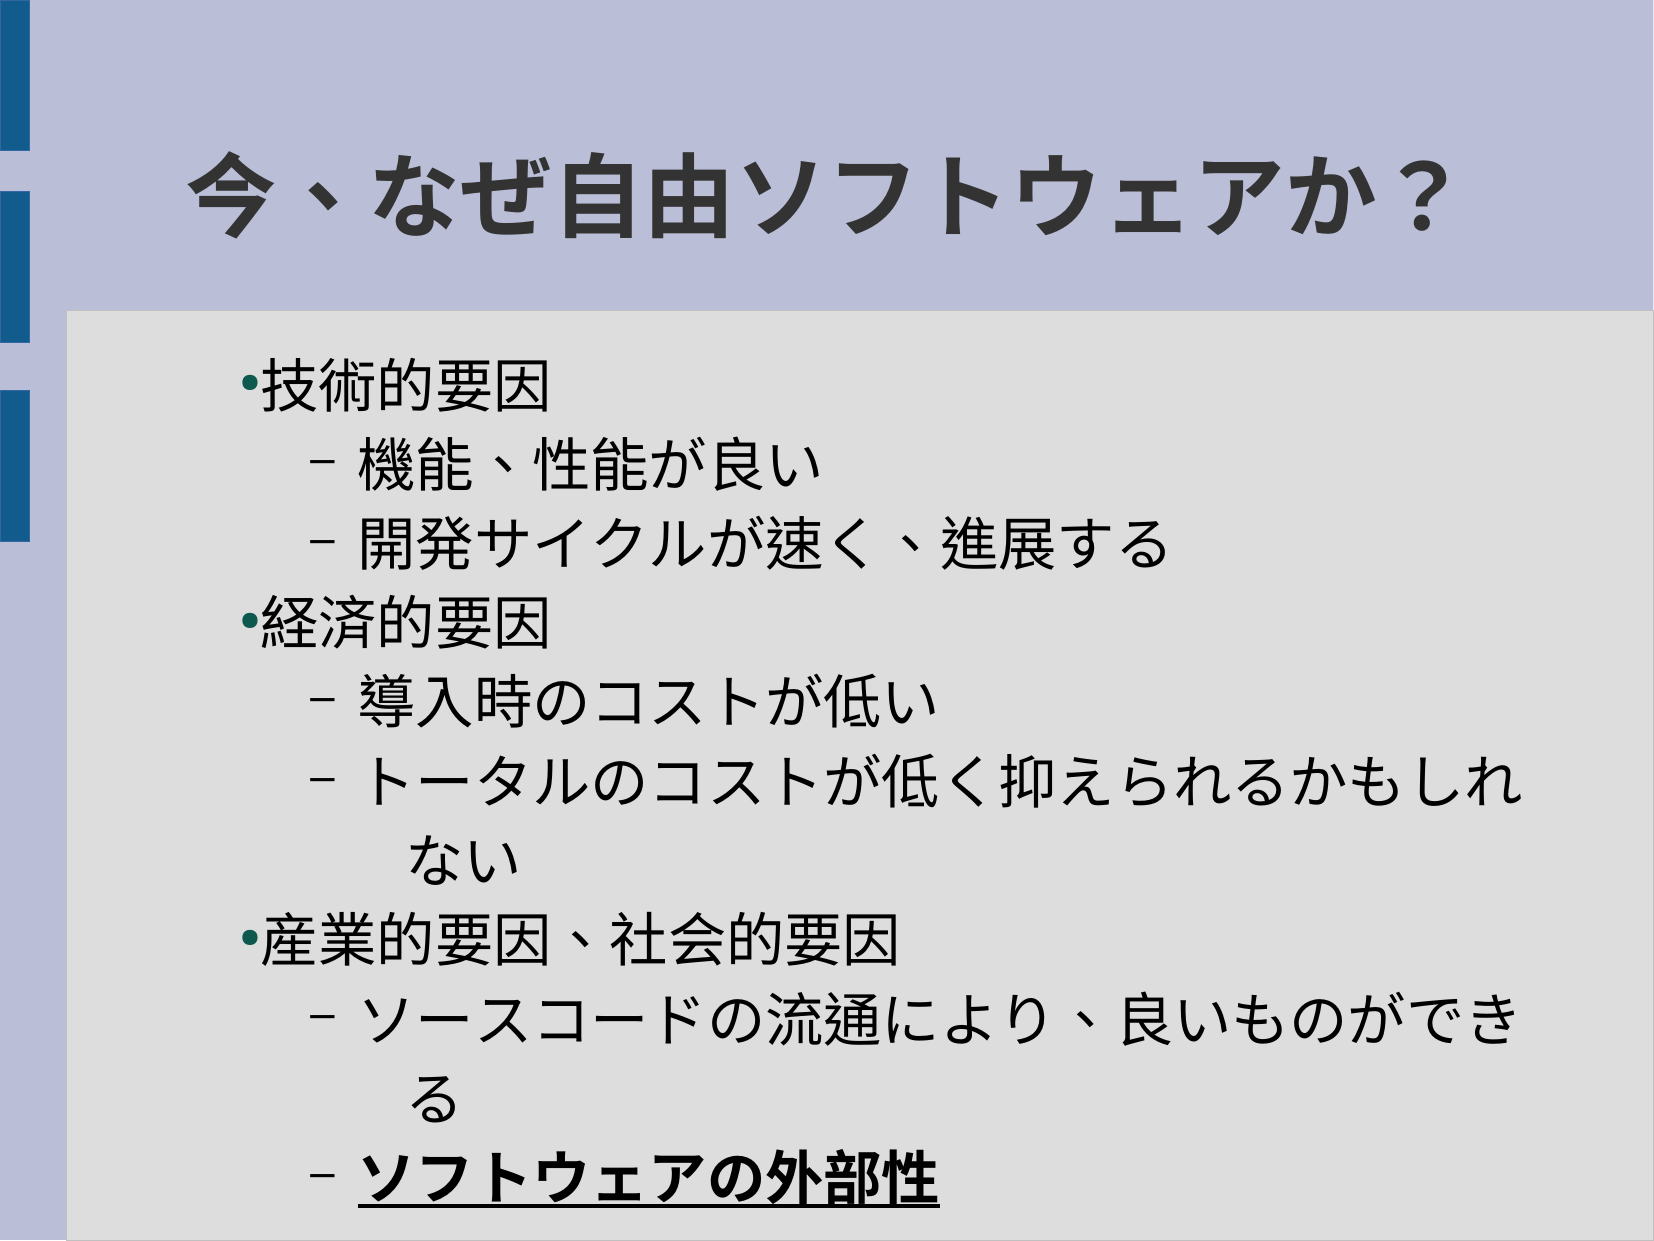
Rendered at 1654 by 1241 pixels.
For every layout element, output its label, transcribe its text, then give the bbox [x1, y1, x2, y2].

title 今、なぜ自由ソフトウェアか？ [121, 91, 1534, 299]
list 技術的要因 機能、性能が良い 開発サイクルが速く、進展する 経済的要因 導入時のコストが低い トータルのコストが低く抑えられるかもしれない 産業的要因、社会的要因 ソースコードの流通により、良いものができる ソフトウェアの外部性 [121, 344, 1534, 1127]
